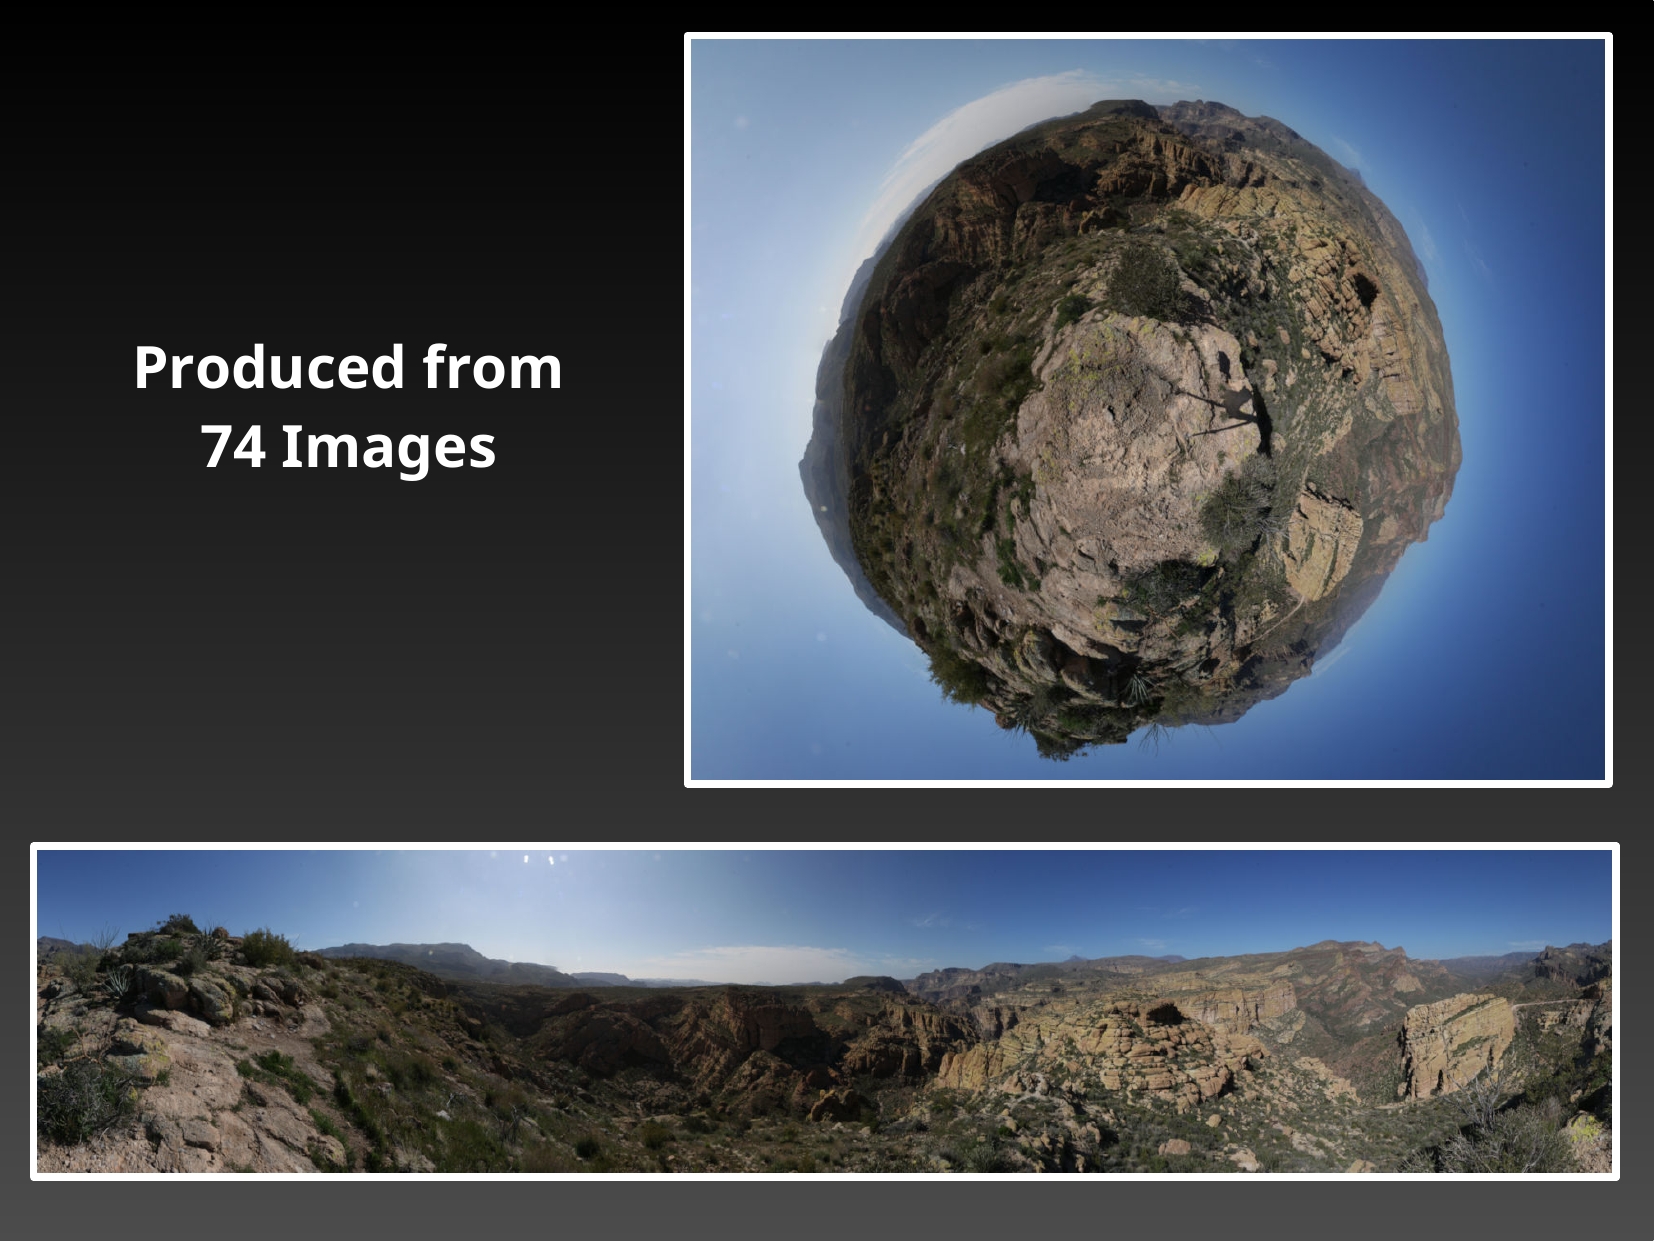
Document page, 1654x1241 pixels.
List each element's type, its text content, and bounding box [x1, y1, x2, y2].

title Produced from 74 Images [0, 300, 684, 512]
picture [37, 849, 1613, 1174]
picture [691, 39, 1606, 781]
